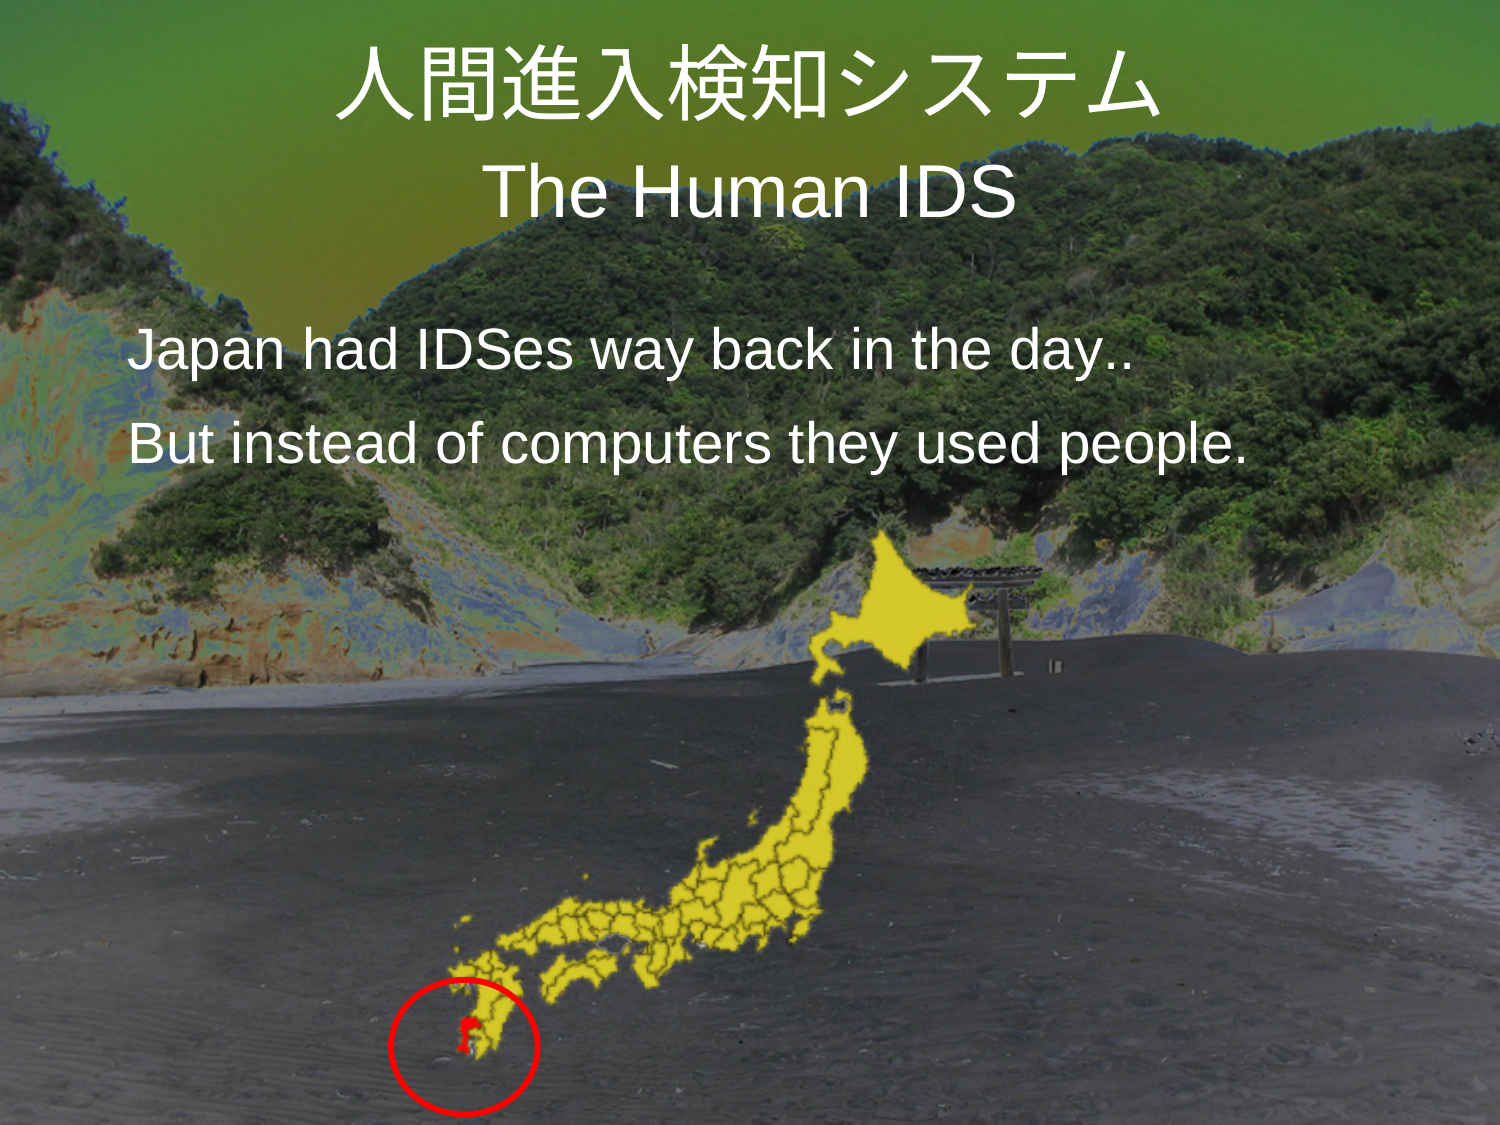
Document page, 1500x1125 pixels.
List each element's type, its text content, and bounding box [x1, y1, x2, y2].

title 人間進入検知システム [112, 0, 1388, 176]
list Japan had IDSes way back in the day.. [112, 313, 1388, 407]
text_box But instead of computers they used people. [112, 407, 1388, 520]
title The Human IDS [112, 176, 1388, 288]
picture [0, 0, 1500, 1125]
